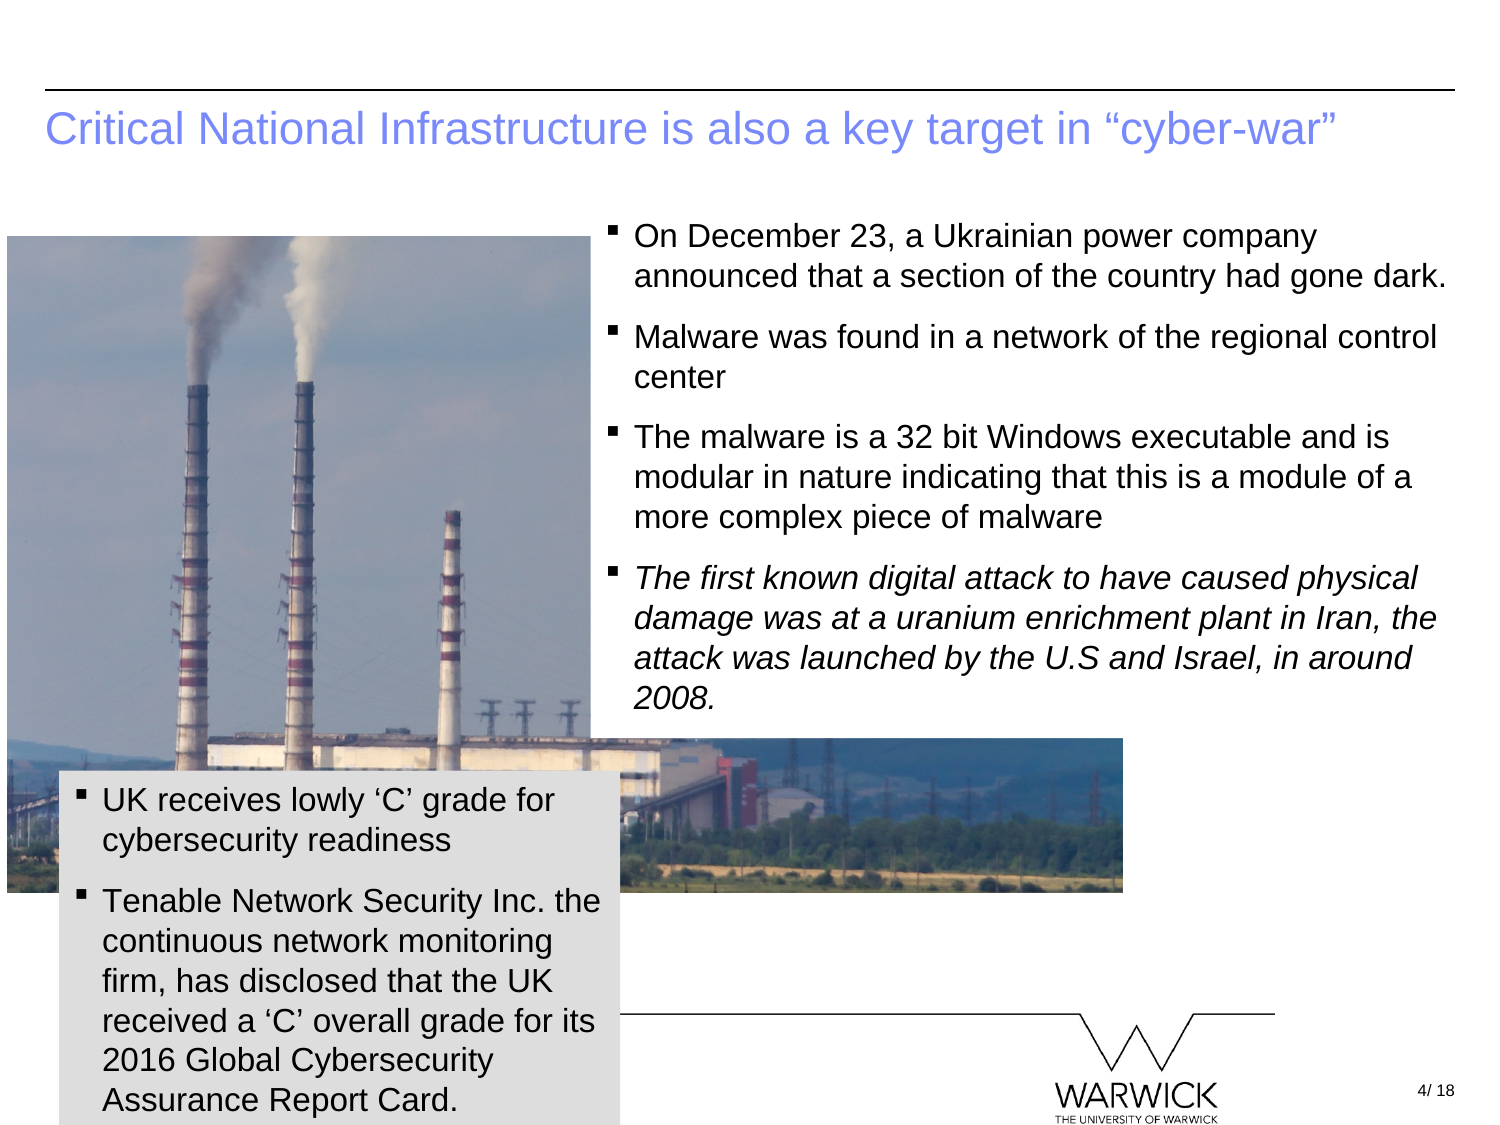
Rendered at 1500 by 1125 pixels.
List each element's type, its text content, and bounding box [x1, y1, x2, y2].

title Critical National Infrastructure is also a key target in “cyber-war” [29, 97, 1455, 203]
picture [621, 1010, 1275, 1125]
list UK receives lowly ‘C’ grade for cybersecurity readiness Tenable Network Security Inc. the continuous network monitoring firm, has disclosed that the UK received a ‘C’ overall grade for its 2016 Global Cybersecurity Assurance Report Card. [59, 770, 621, 1125]
list On December 23, a Ukrainian power company announced that a section of the country had gone dark. Malware was found in a network of the regional control center The malware is a 32 bit Windows executable and is modular in nature indicating that this is a module of a more complex piece of malware The first known digital attack to have caused physical damage was at a uranium enrichment plant in Iran, the attack was launched by the U.S and Israel, in around 2008. [590, 206, 1485, 739]
picture [7, 236, 1123, 893]
